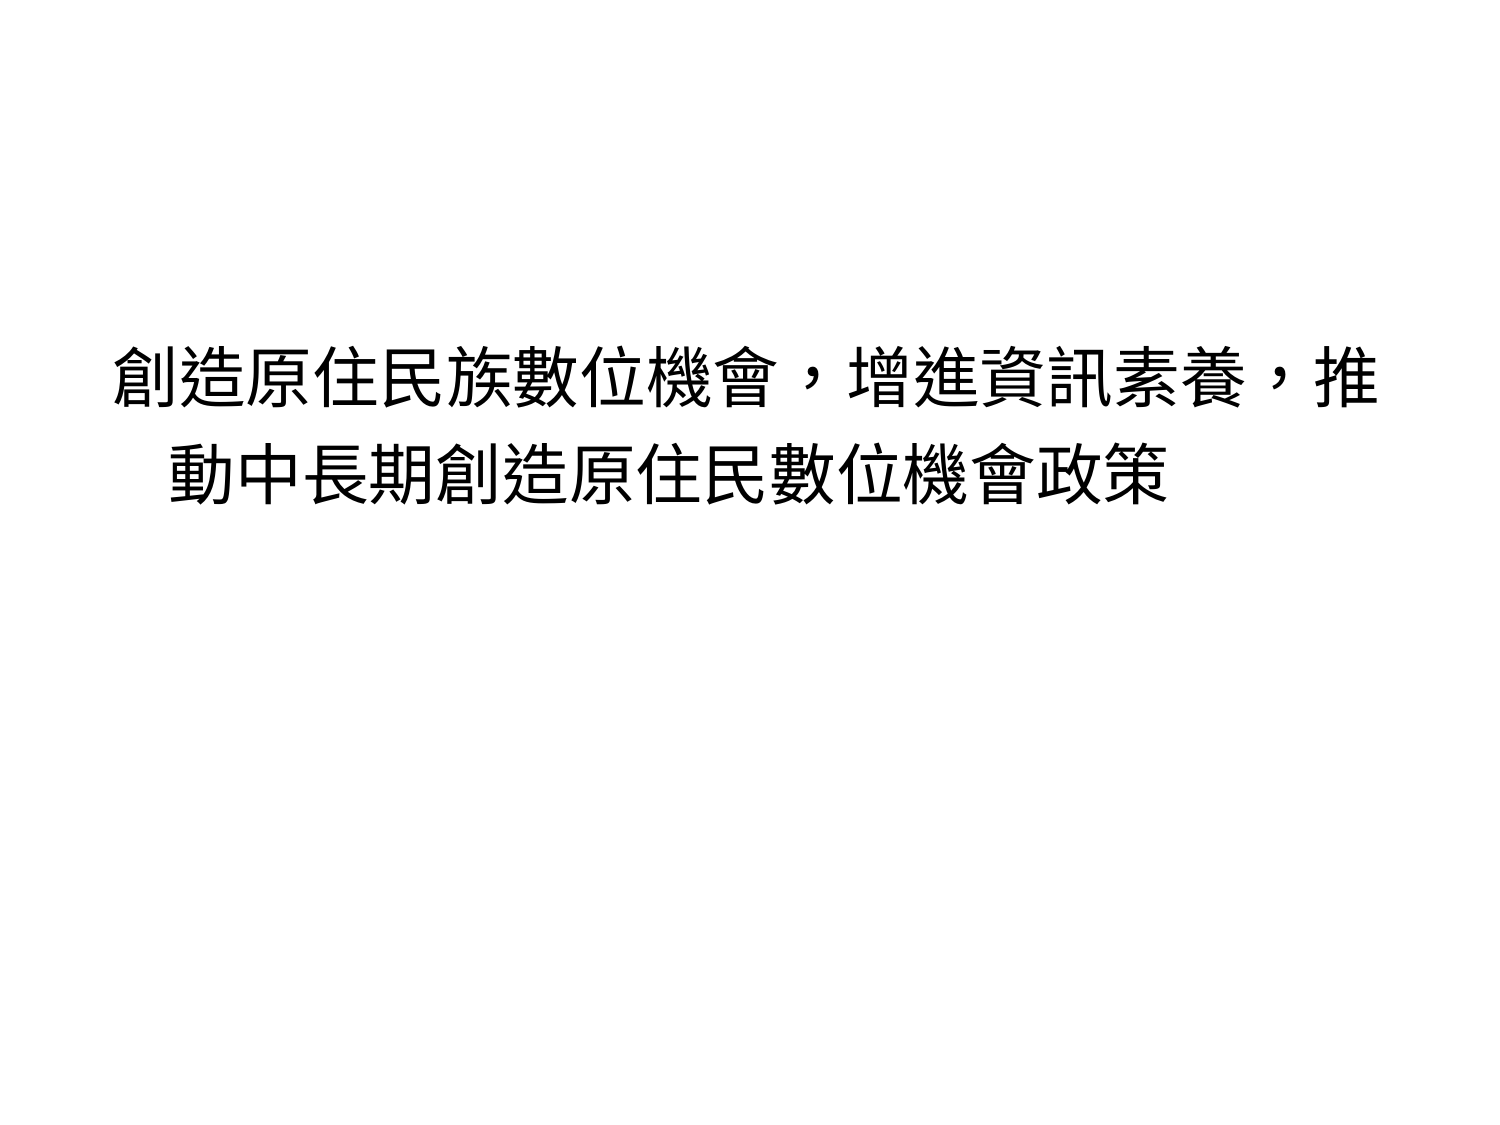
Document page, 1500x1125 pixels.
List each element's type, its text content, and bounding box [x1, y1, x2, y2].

list 創造原住民族數位機會，增進資訊素養，推動中長期創造原住民數位機會政策 [112, 324, 1388, 986]
